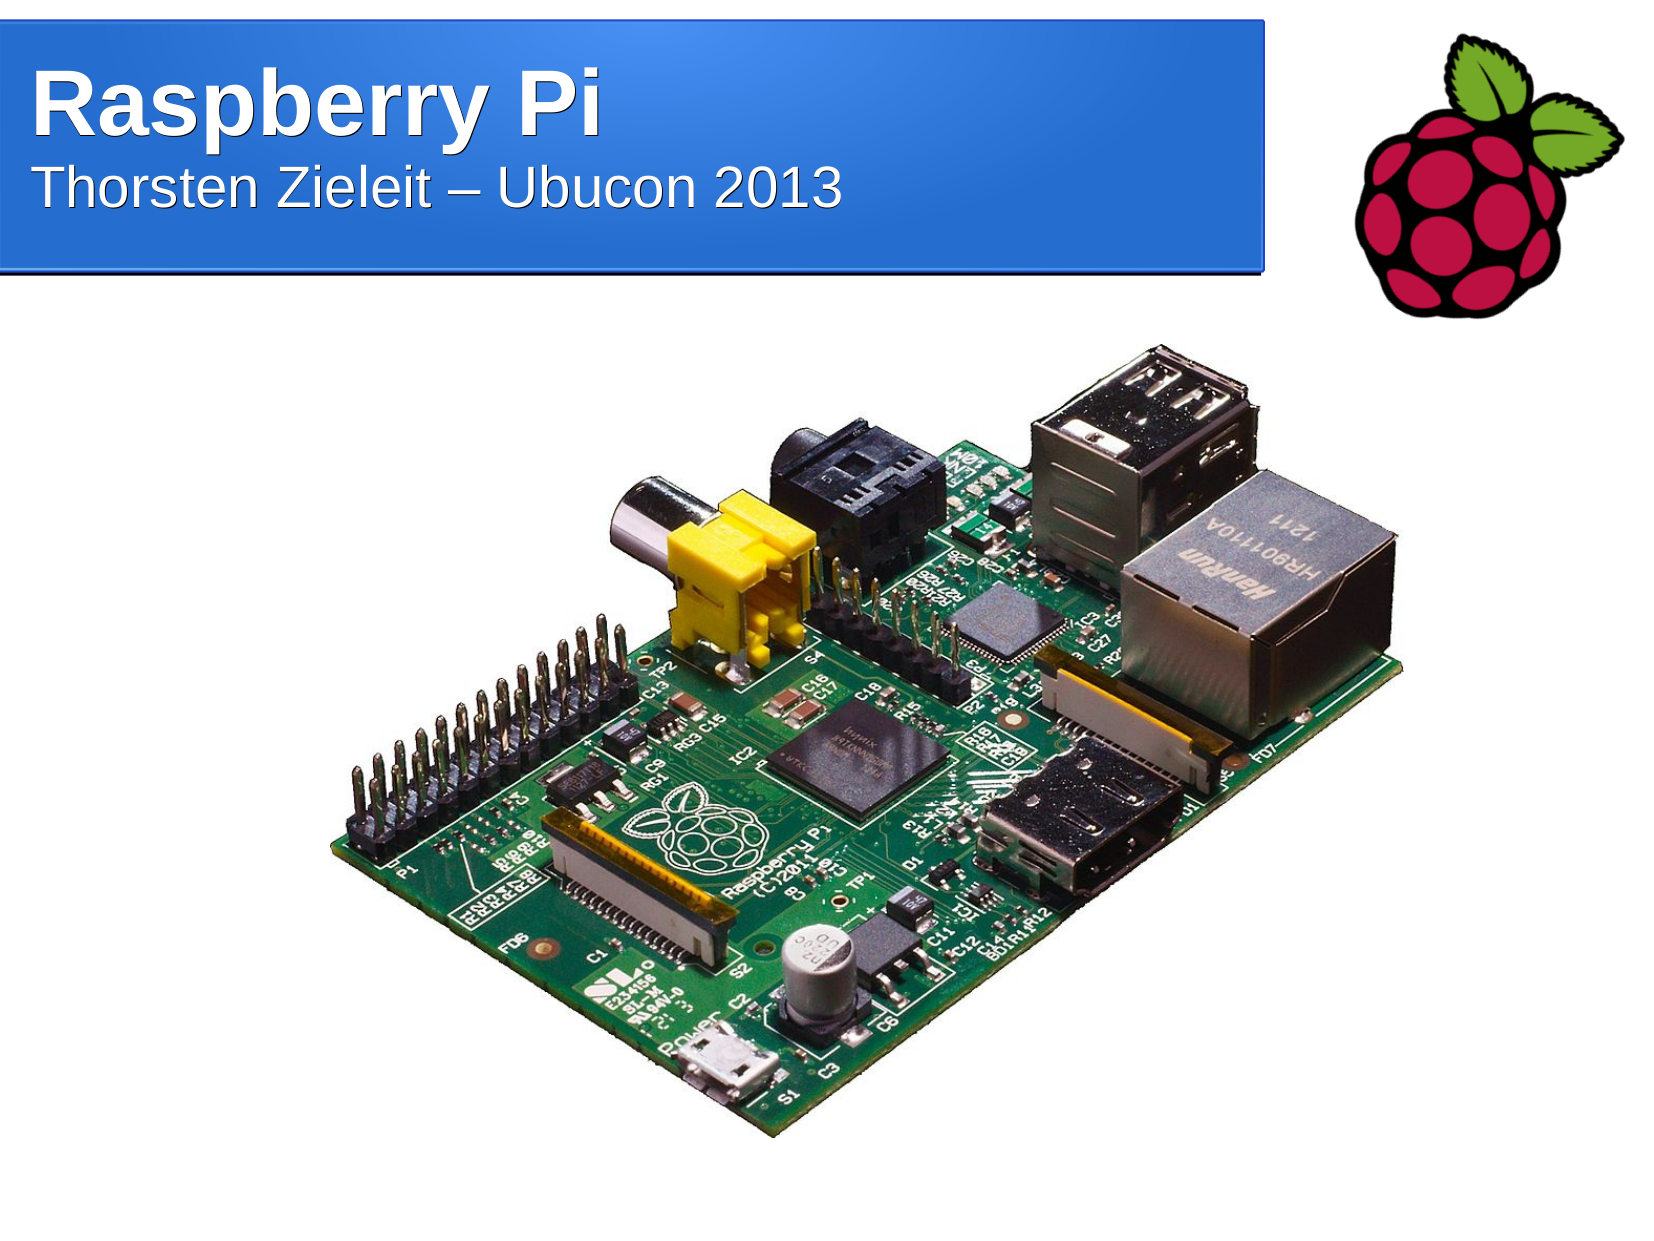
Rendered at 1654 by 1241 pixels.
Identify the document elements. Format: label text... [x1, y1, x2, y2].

picture [330, 344, 1404, 1138]
title Raspberry Pi Thorsten Zieleit – Ubucon 2013 [30, 50, 1432, 221]
picture [1305, 15, 1642, 370]
